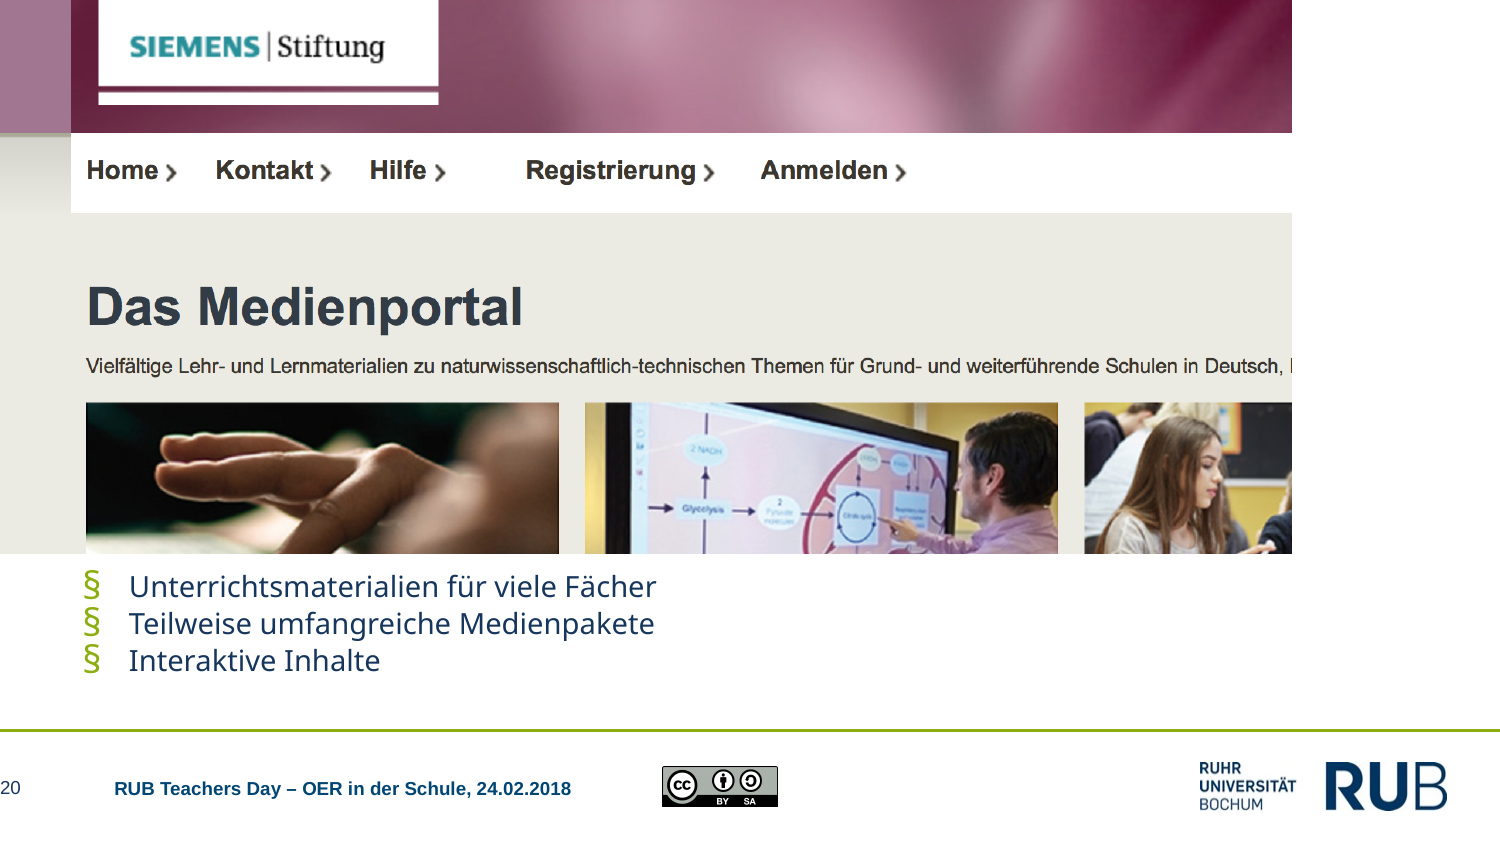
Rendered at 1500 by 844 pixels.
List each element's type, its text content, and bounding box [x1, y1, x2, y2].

text_box RUB Teachers Day – OER in der Schule, 24.02.2018 [114, 776, 948, 822]
text_box Unterrichtsmaterialien für viele Fächer Teilweise umfangreiche Medienpakete Interaktive Inhalte [67, 569, 1465, 684]
picture [662, 766, 778, 808]
picture [0, 0, 1292, 554]
text_box 20 [0, 764, 85, 810]
